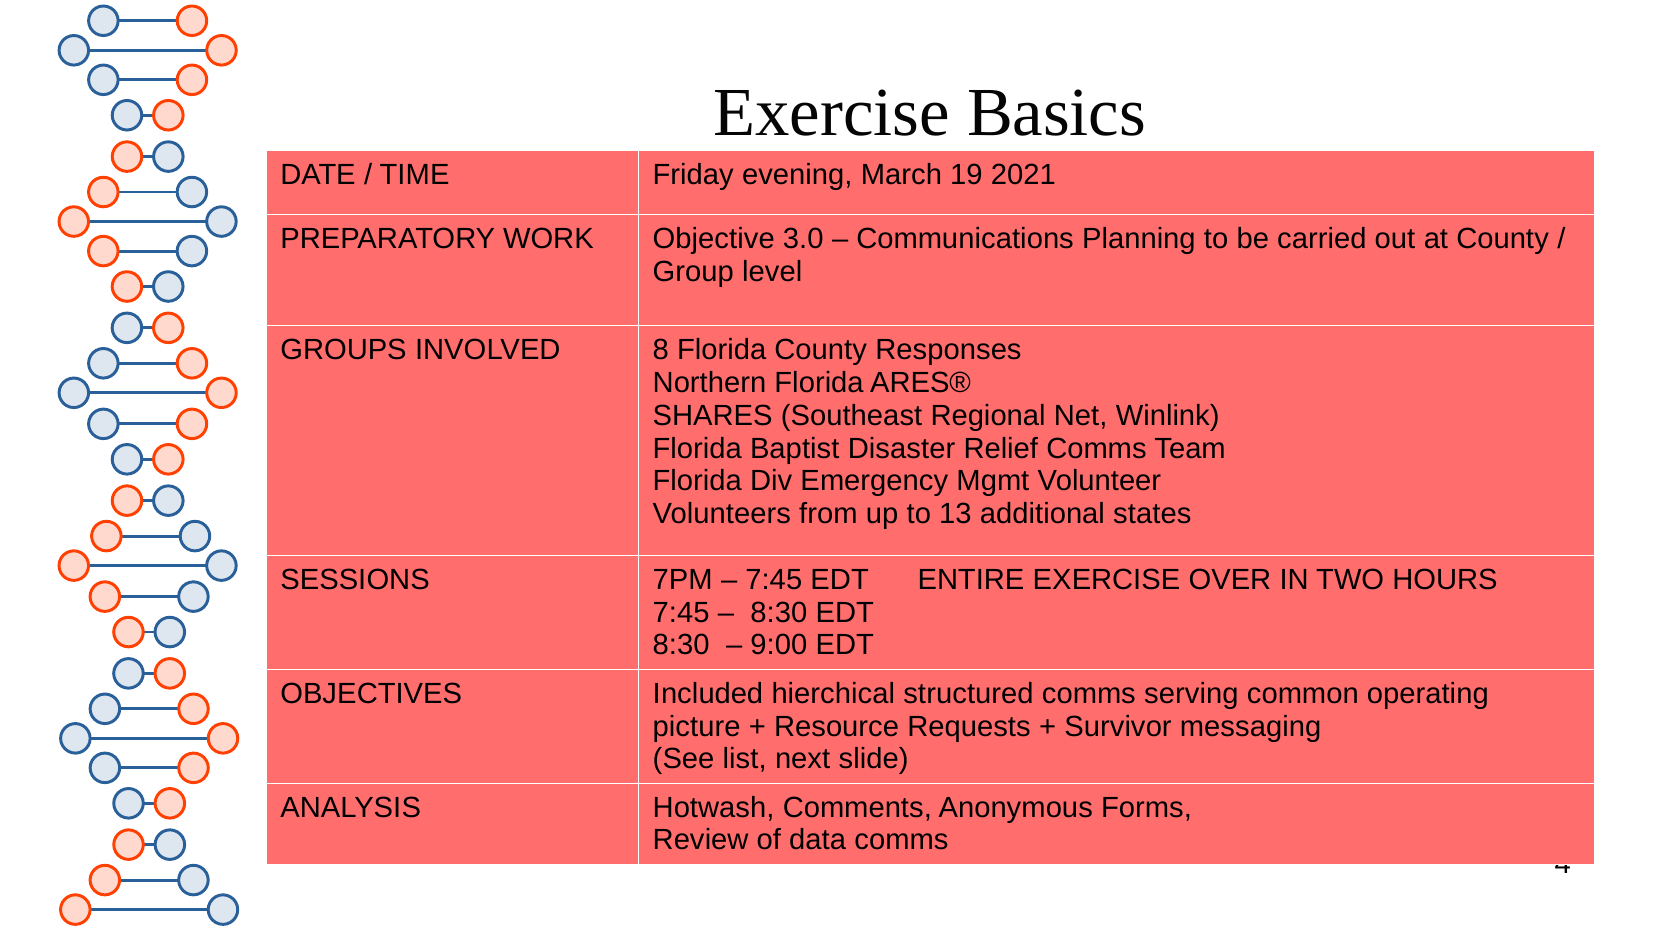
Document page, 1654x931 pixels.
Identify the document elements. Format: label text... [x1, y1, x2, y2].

table_cell Objective 3.0 – Communications Planning to be carried out at County / Group level [639, 215, 1594, 325]
title Exercise Basics [265, 35, 1595, 150]
table_header DATE / TIME [267, 151, 638, 214]
table_cell GROUPS INVOLVED [267, 326, 638, 555]
table_cell ANALYSIS [267, 784, 638, 864]
table_header Friday evening, March 19 2021 [639, 151, 1594, 214]
table_cell PREPARATORY WORK [267, 215, 638, 325]
table_cell Included hierchical structured comms serving common operating picture + Resource Requests + Survivor messaging (See list, next slide) [639, 670, 1594, 783]
table_cell 8 Florida County Responses Northern Florida ARES® SHARES (Southeast Regional Net, Winlink) Florida Baptist Disaster Relief Comms Team Florida Div Emergency Mgmt Volunteer Volunteers from up to 13 additional states [639, 326, 1594, 555]
table_cell OBJECTIVES [267, 670, 638, 783]
table_cell 7PM – 7:45 EDT ENTIRE EXERCISE OVER IN TWO HOURS 7:45 – 8:30 EDT 8:30 – 9:00 EDT [639, 556, 1594, 669]
table_cell SESSIONS [267, 556, 638, 669]
table_cell Hotwash, Comments, Anonymous Forms, Review of data comms [639, 784, 1594, 864]
